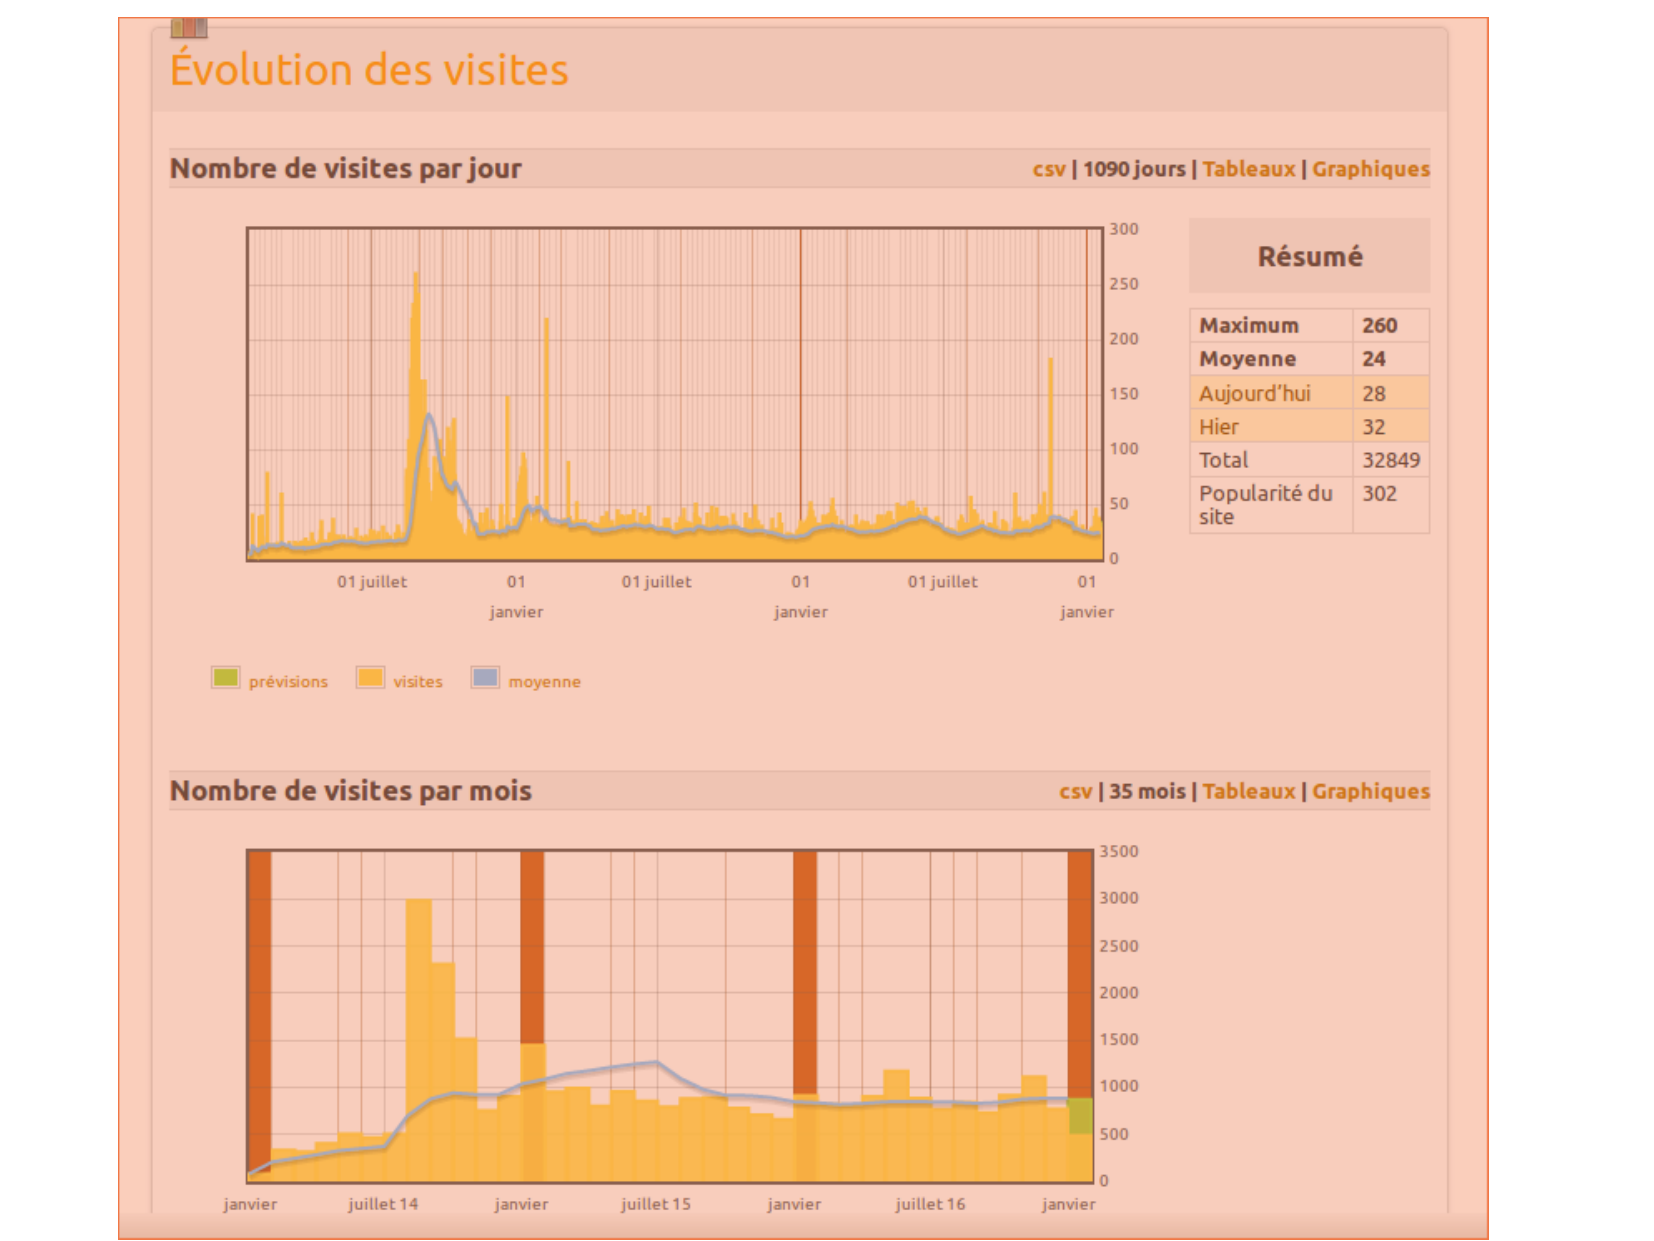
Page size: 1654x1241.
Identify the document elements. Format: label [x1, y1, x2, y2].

picture [118, 17, 1489, 1240]
